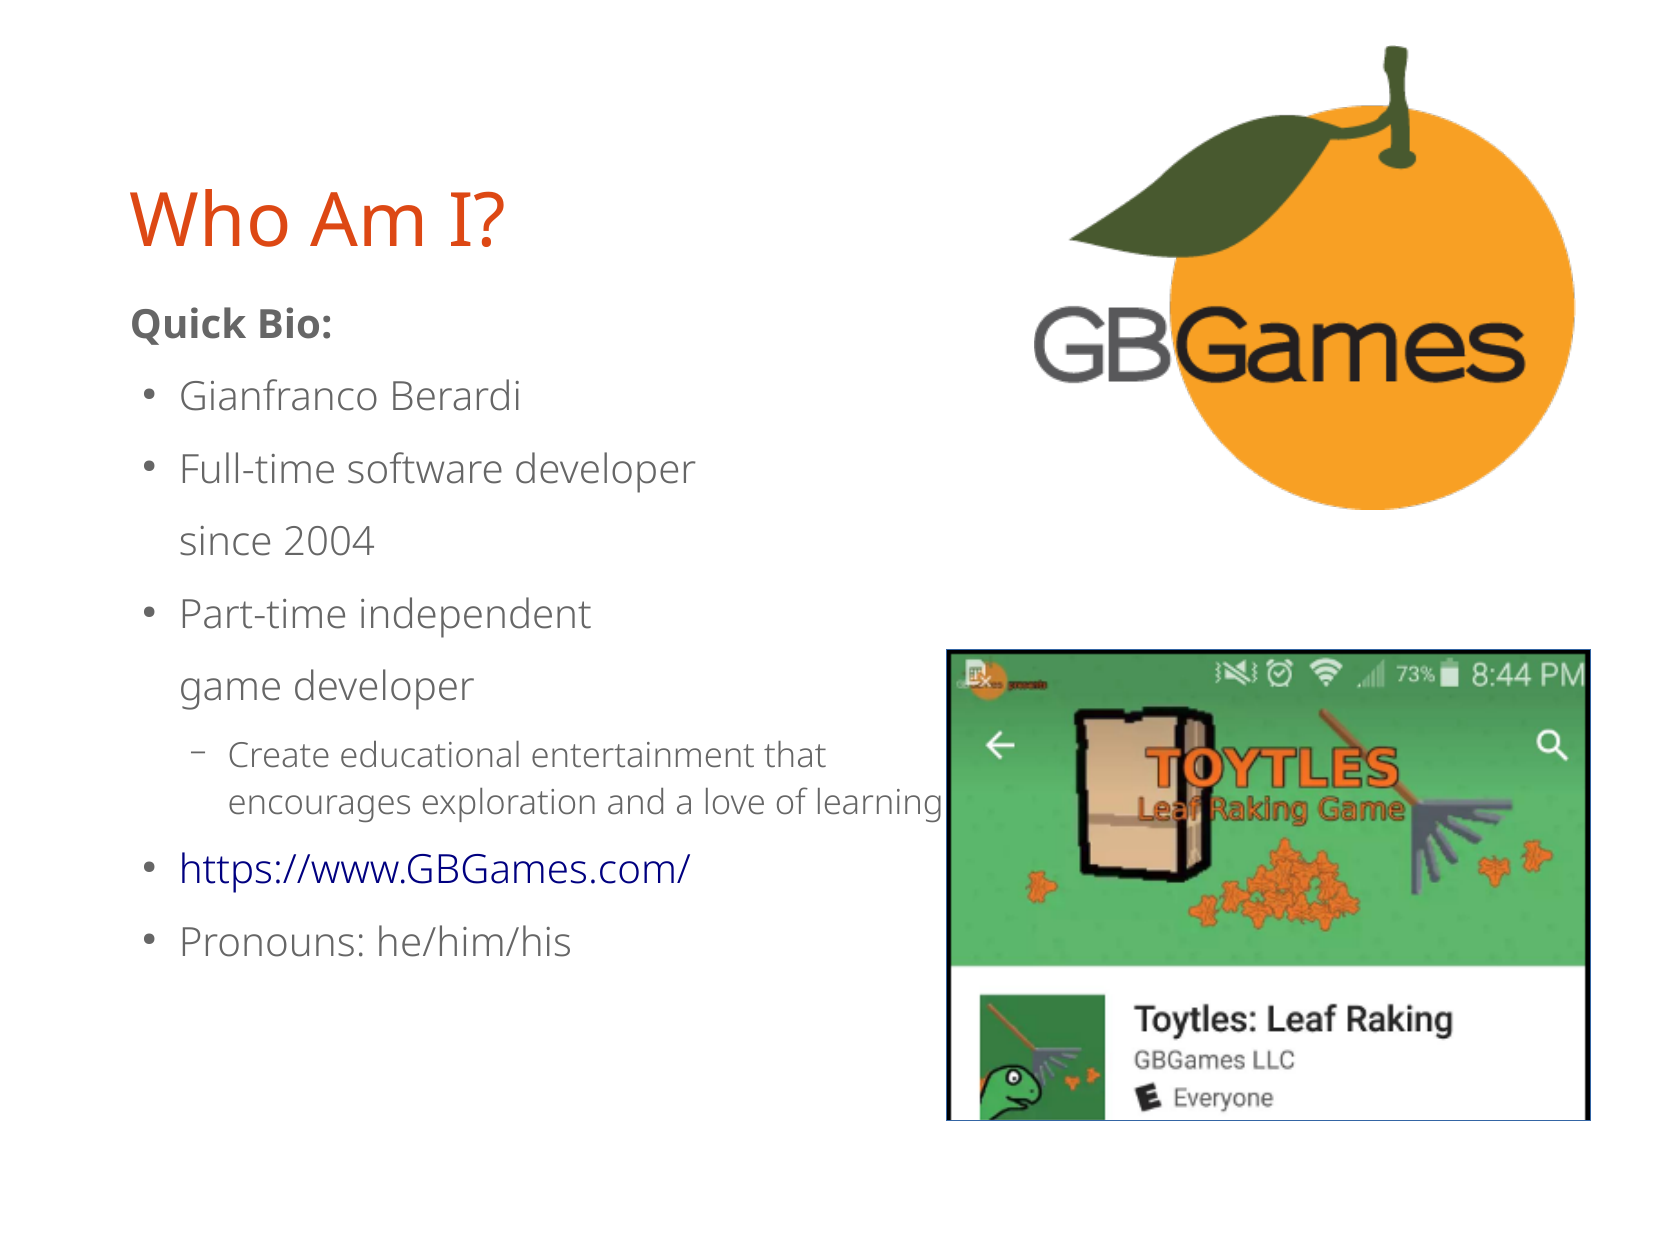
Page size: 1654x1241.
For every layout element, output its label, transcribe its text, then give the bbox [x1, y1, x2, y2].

list Quick Bio: Gianfranco Berardi Full-time software developer since 2004 Part-time independent game developer Create educational entertainment that encourages exploration and a love of learning https://www.GBGames.com/ Pronouns: he/him/his [129, 295, 946, 1010]
title Who Am I? [129, 153, 1034, 281]
picture [946, 649, 1591, 1121]
picture [1034, 45, 1576, 511]
